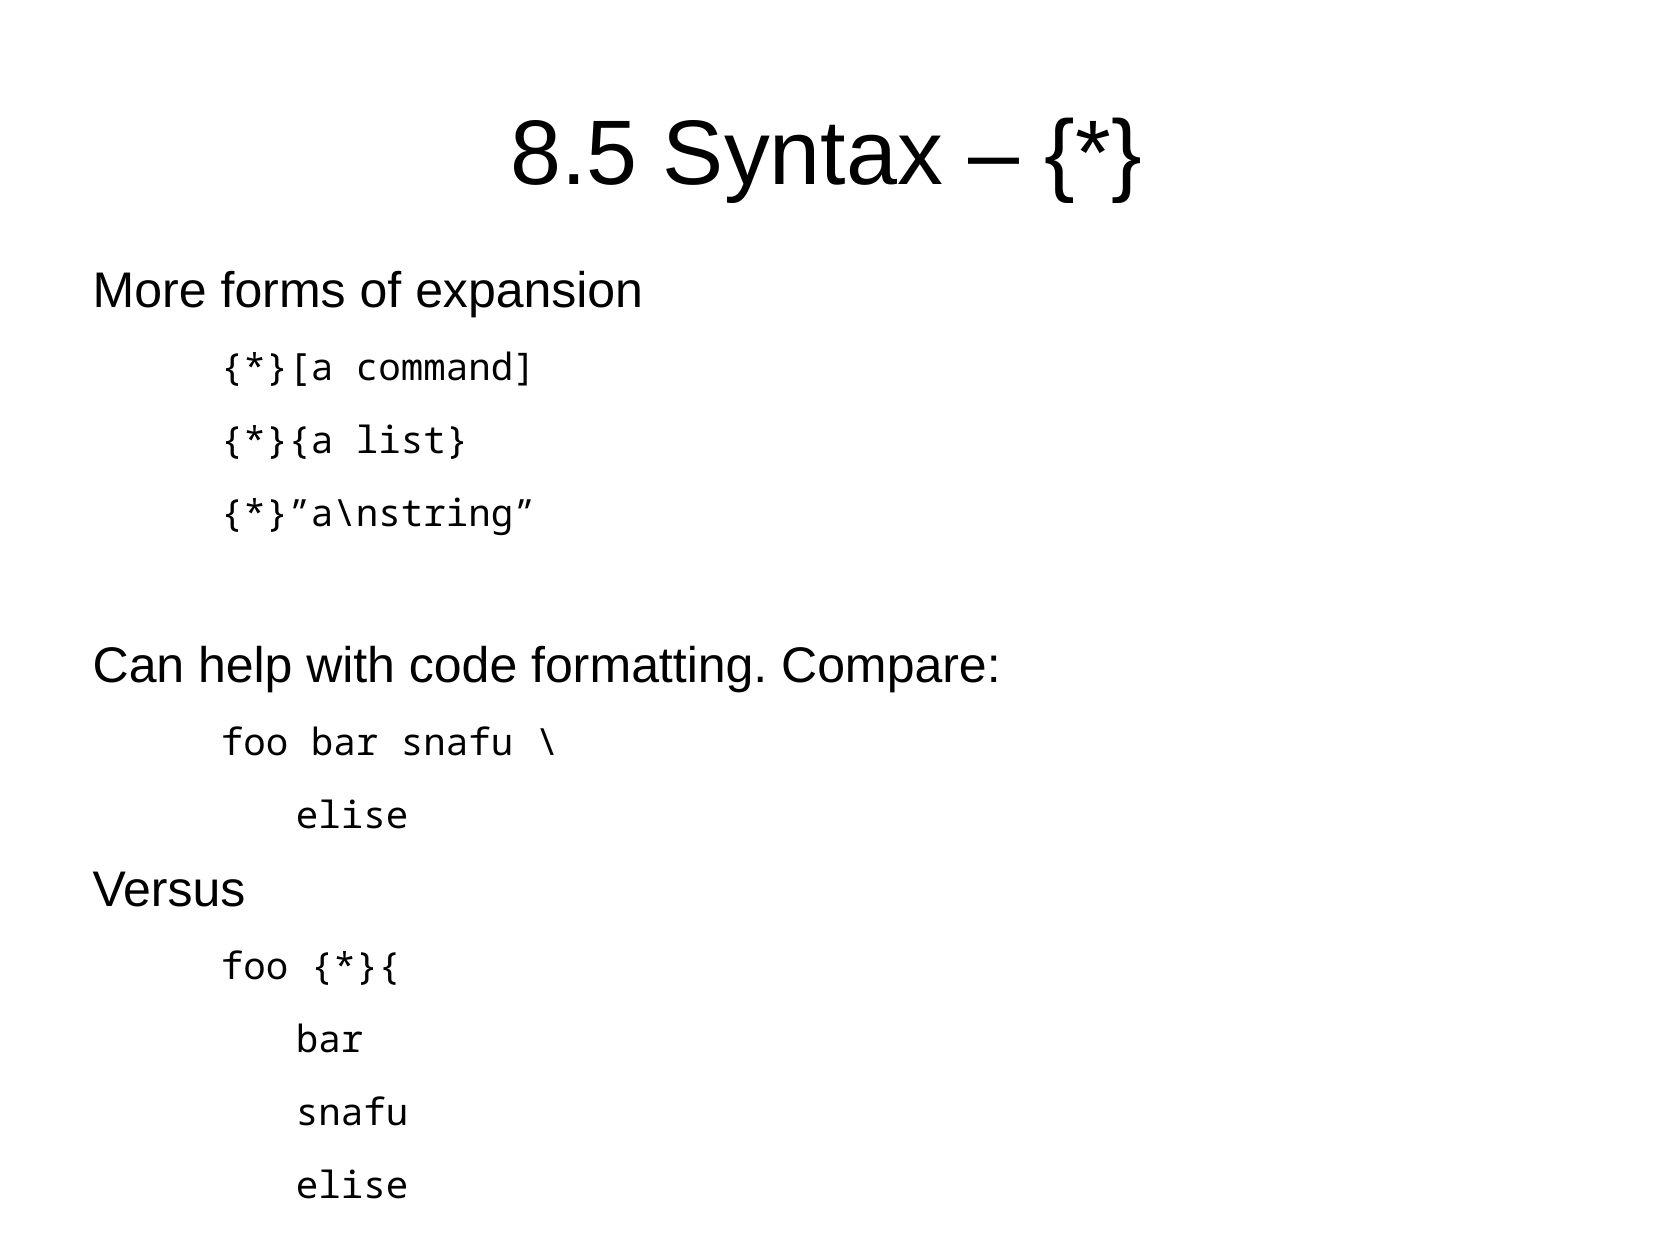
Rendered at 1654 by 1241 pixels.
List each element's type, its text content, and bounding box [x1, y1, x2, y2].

list More forms of expansion {*}[a command] {*}{a list} {*}”a\nstring” Can help with code formatting. Compare: foo bar snafu \ elise Versus foo {*}{ bar snafu elise } [75, 262, 1564, 1241]
title 8.5 Syntax – {*} [82, 56, 1571, 250]
